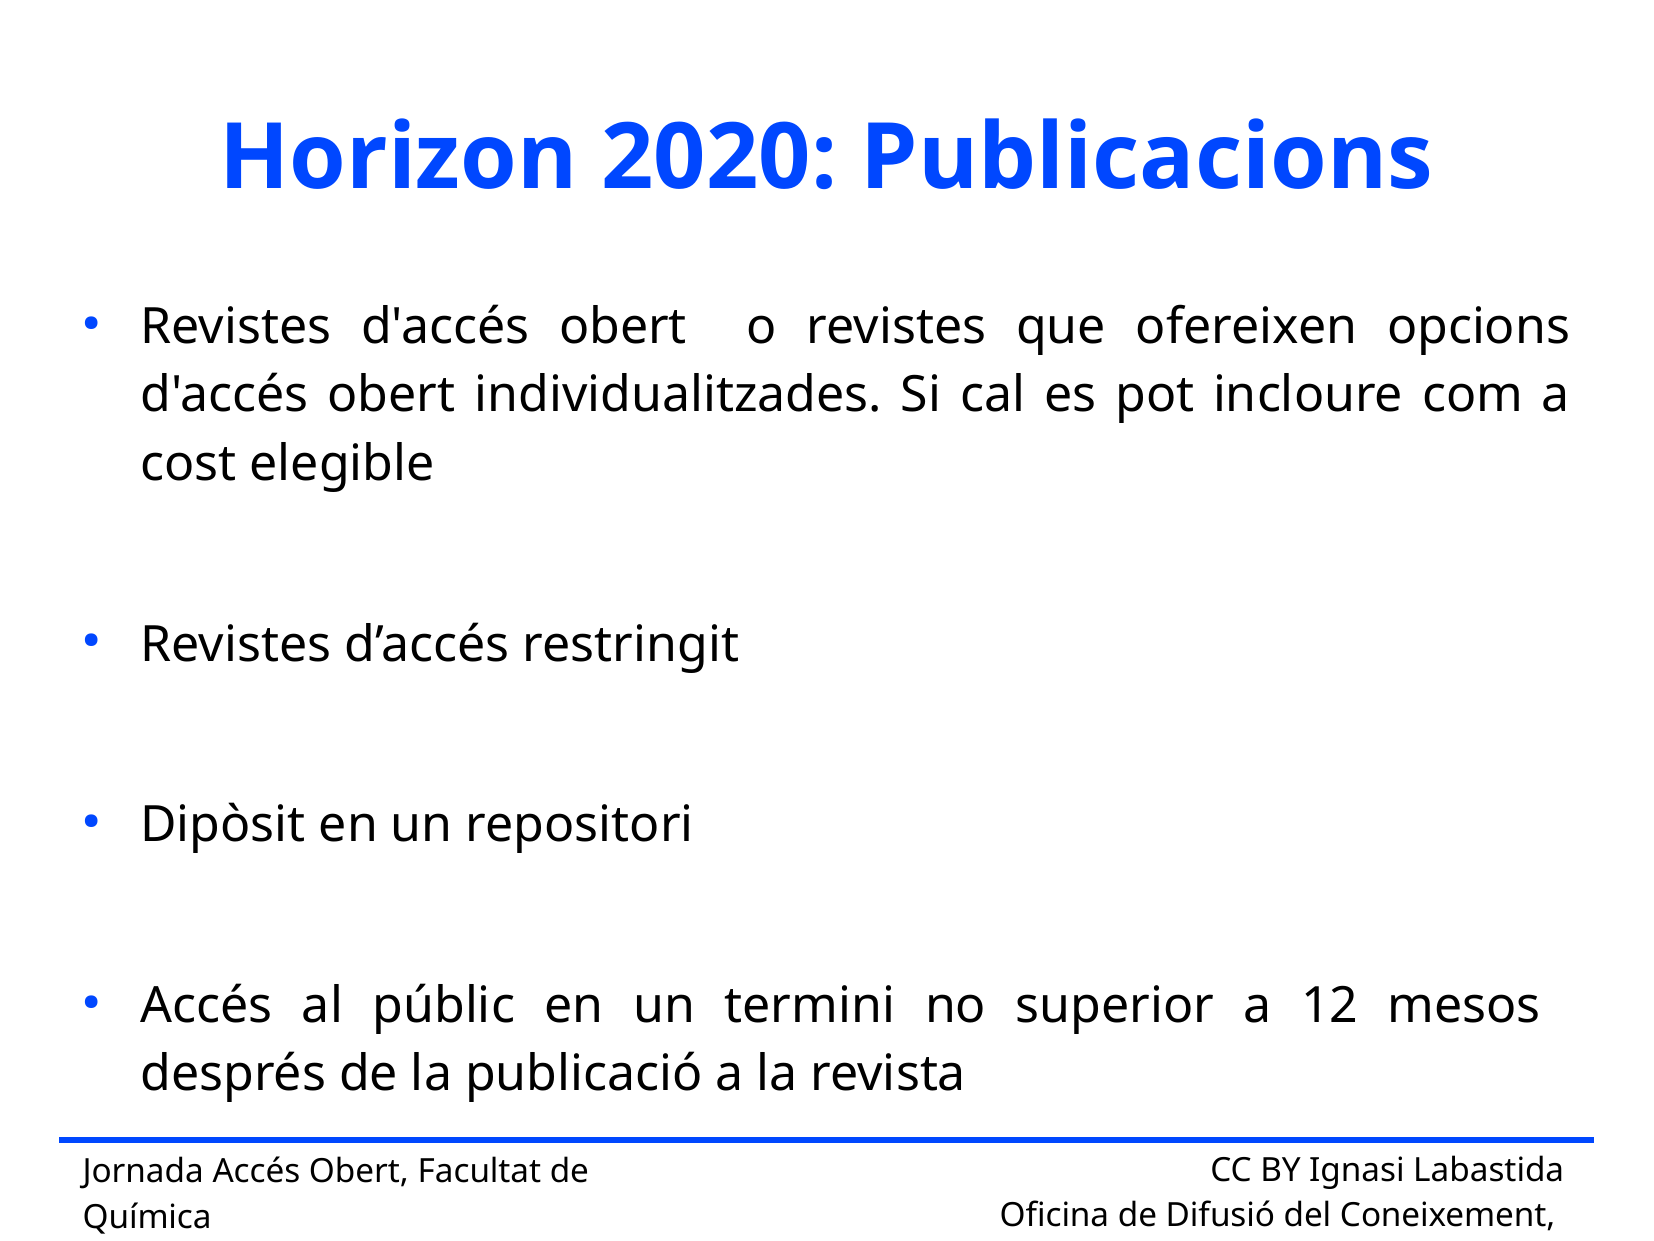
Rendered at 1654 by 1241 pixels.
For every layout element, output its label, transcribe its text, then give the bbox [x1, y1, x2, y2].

list Revistes d'accés obert o revistes que ofereixen opcions d'accés obert individualitzades. Si cal es pot incloure com a cost elegible Revistes d’accés restringit Dipòsit en un repositori Accés al públic en un termini no superior a 12 mesos després de la publicació a la revista [82, 290, 1571, 1109]
title Horizon 2020: Publicacions [82, 49, 1571, 257]
